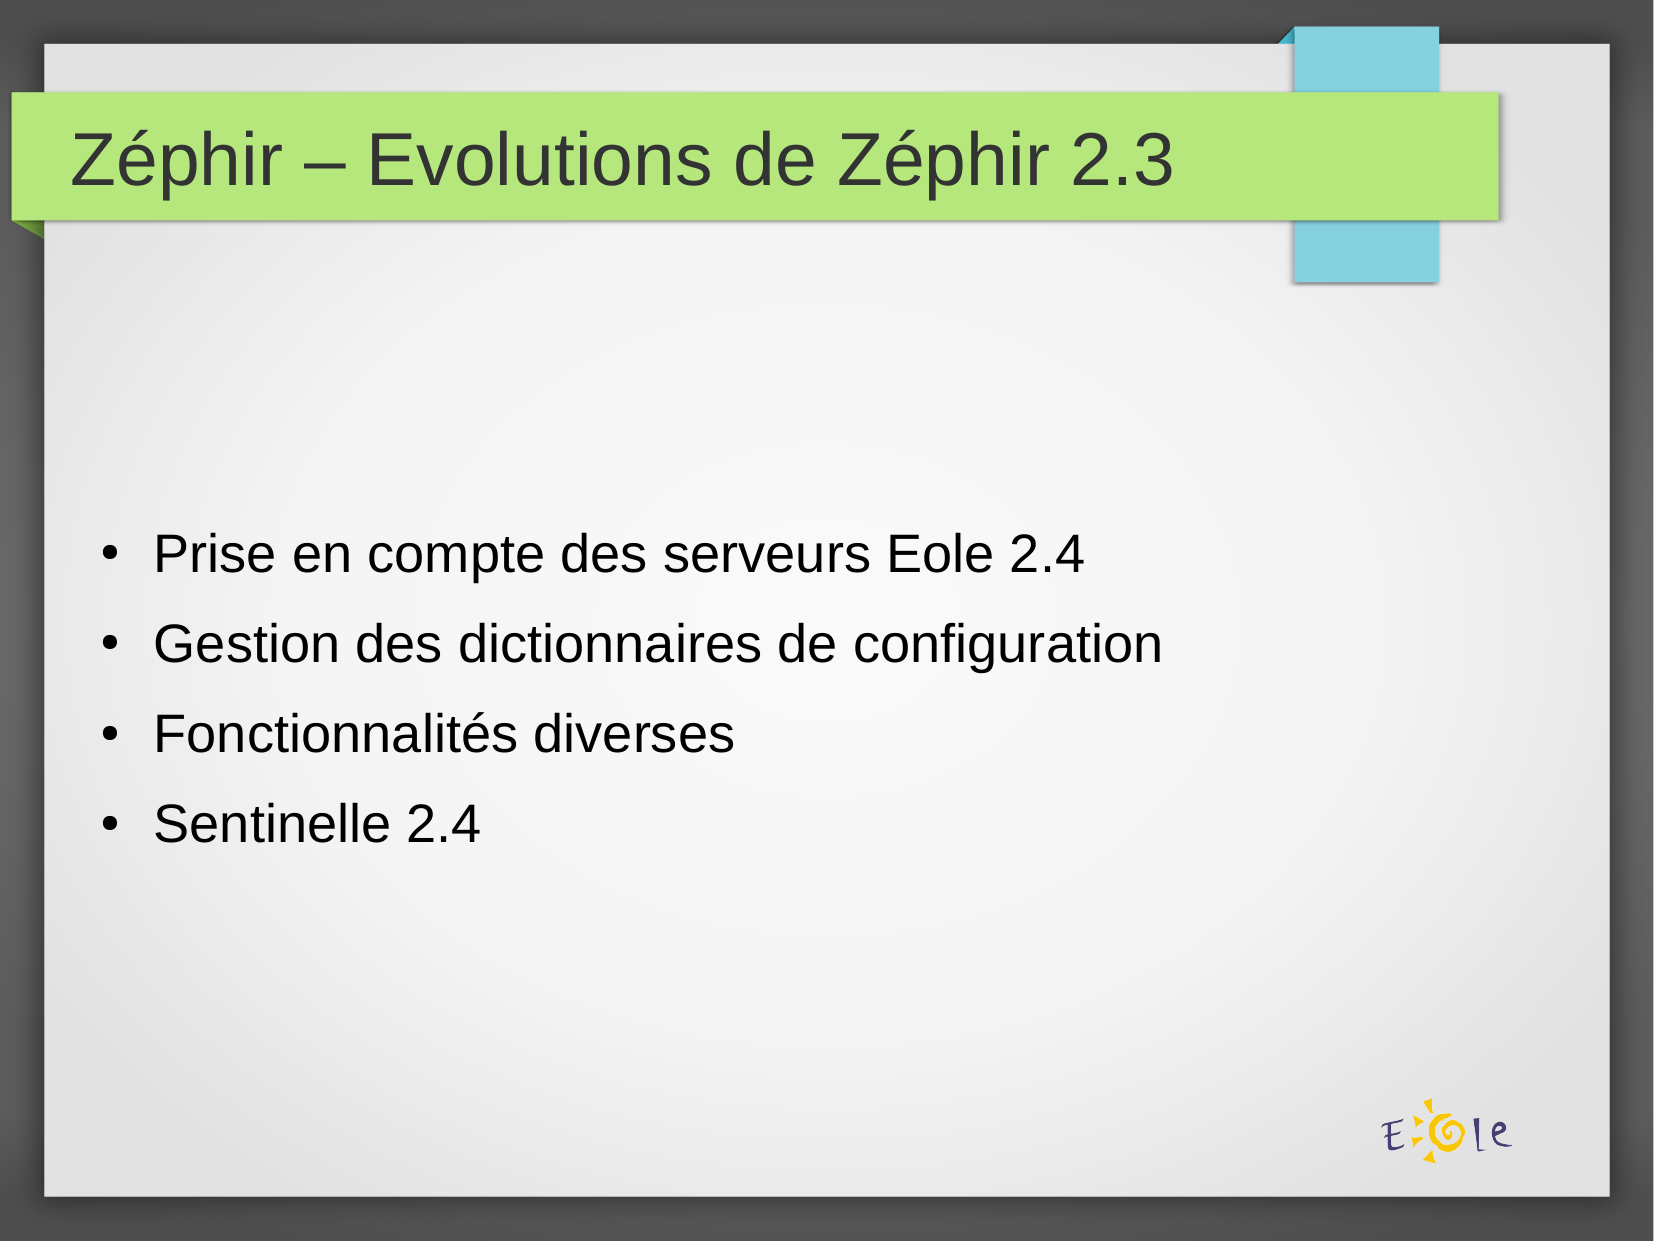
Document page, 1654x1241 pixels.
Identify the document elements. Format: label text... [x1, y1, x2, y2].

picture [0, 0, 1654, 1241]
list Prise en compte des serveurs Eole 2.4 Gestion des dictionnaires de configuration Fonctionnalités diverses Sentinelle 2.4 [82, 343, 1538, 1063]
title Zéphir – Evolutions de Zéphir 2.3 [70, 106, 1229, 213]
